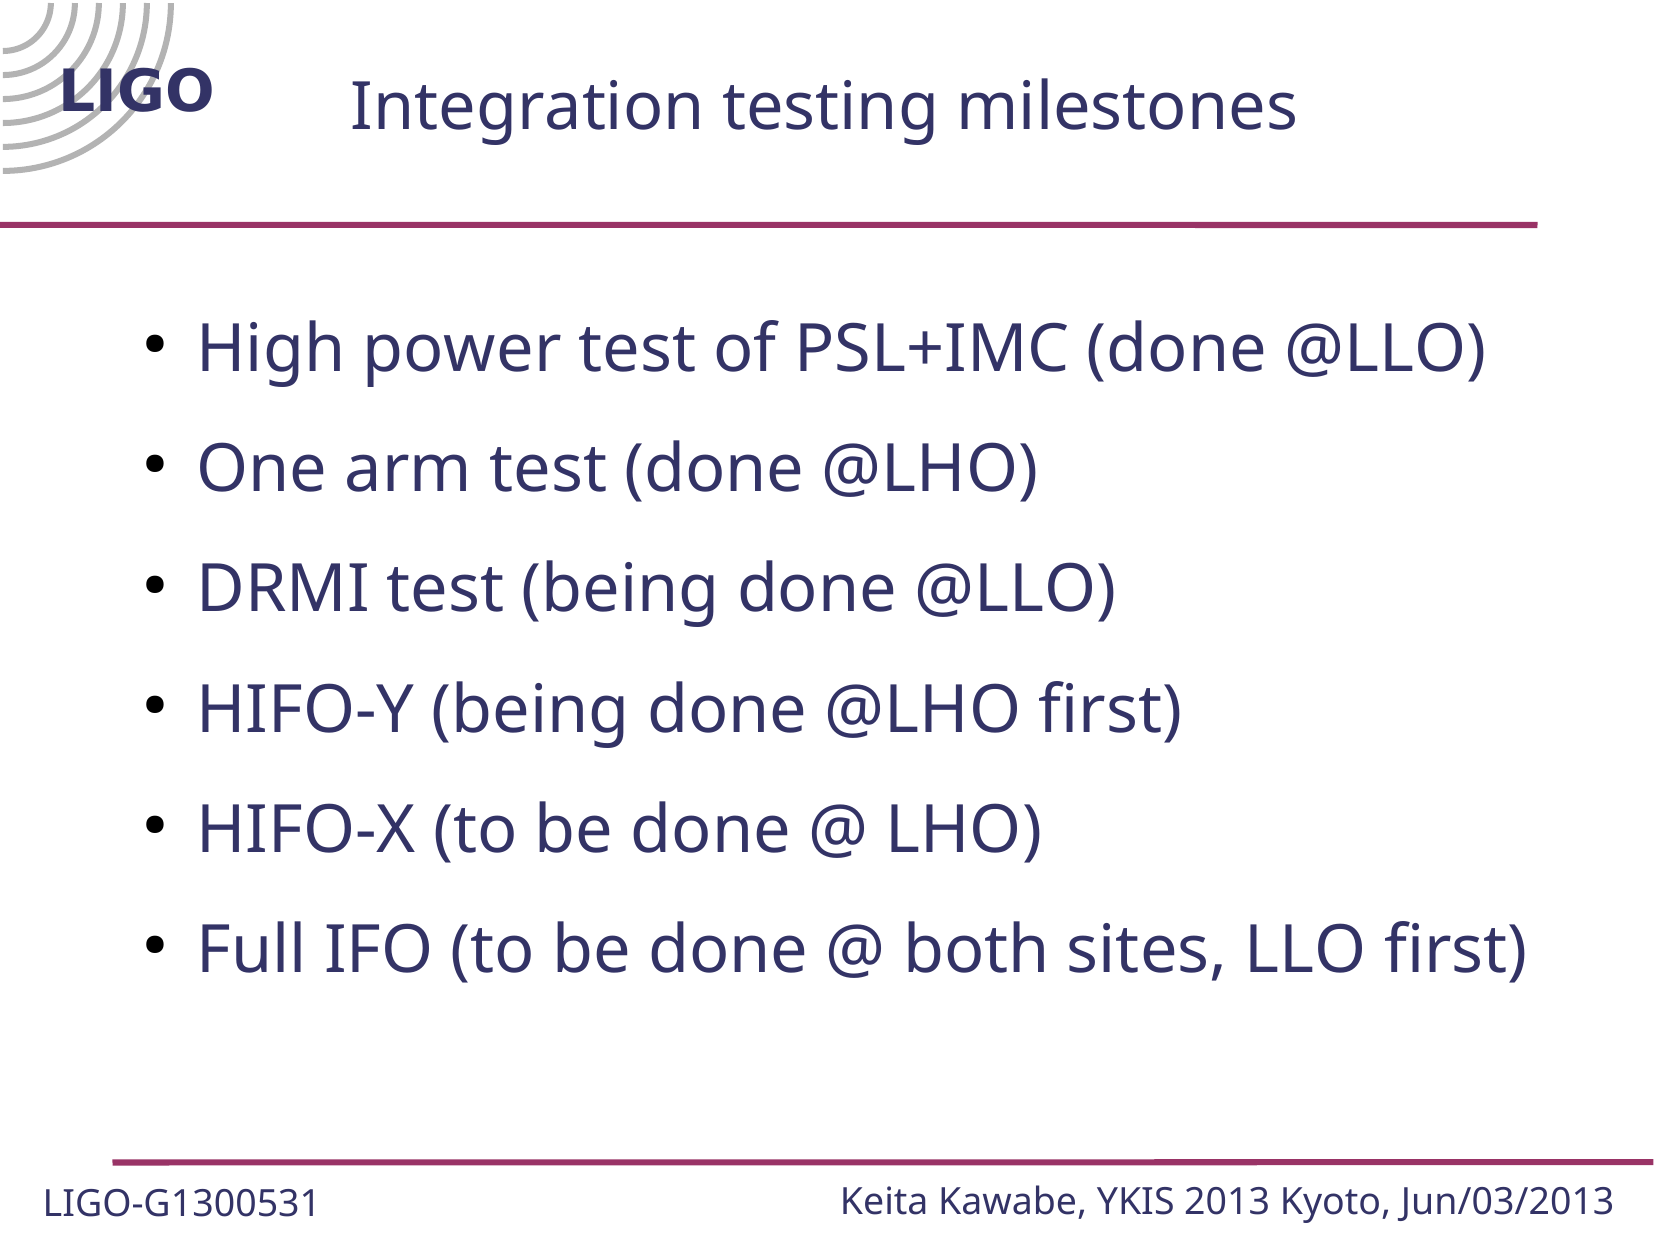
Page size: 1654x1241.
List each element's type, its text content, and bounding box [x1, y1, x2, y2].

title Integration testing milestones [187, 0, 1463, 208]
list High power test of PSL+IMC (done @LLO) One arm test (done @LHO) DRMI test (being done @LLO) HIFO-Y (being done @LHO first) HIFO-X (to be done @ LHO) Full IFO (to be done @ both sites, LLO first) [125, 300, 1538, 1020]
